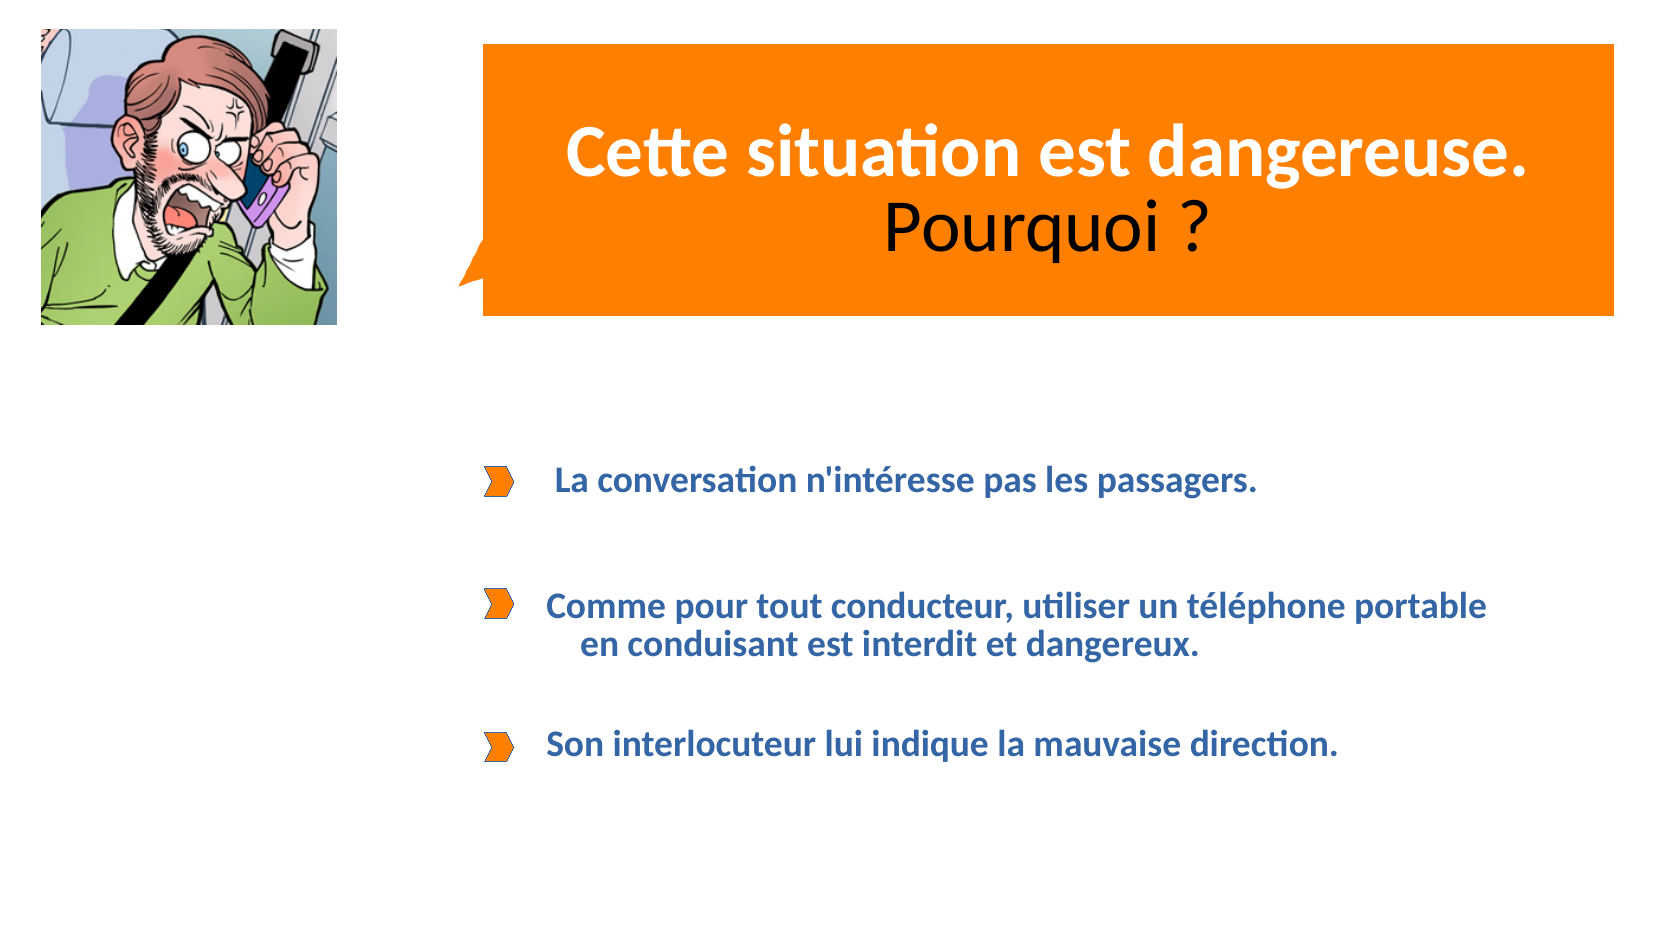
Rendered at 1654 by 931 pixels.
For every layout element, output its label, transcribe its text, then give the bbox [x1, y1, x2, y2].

text_box Comme pour tout conducteur, utiliser un téléphone portable en conduisant est interdit et dangereux. [531, 582, 1601, 674]
text_box Cette situation est dangereuse. Pourquoi ? [472, 112, 1625, 278]
picture [5, 0, 1654, 345]
text_box La conversation n'intéresse pas les passagers. [531, 456, 1424, 510]
text_box [484, 466, 514, 497]
text_box [484, 588, 514, 619]
text_box Son interlocuteur lui indique la mauvaise direction. [531, 720, 1424, 774]
text_box [484, 732, 514, 762]
